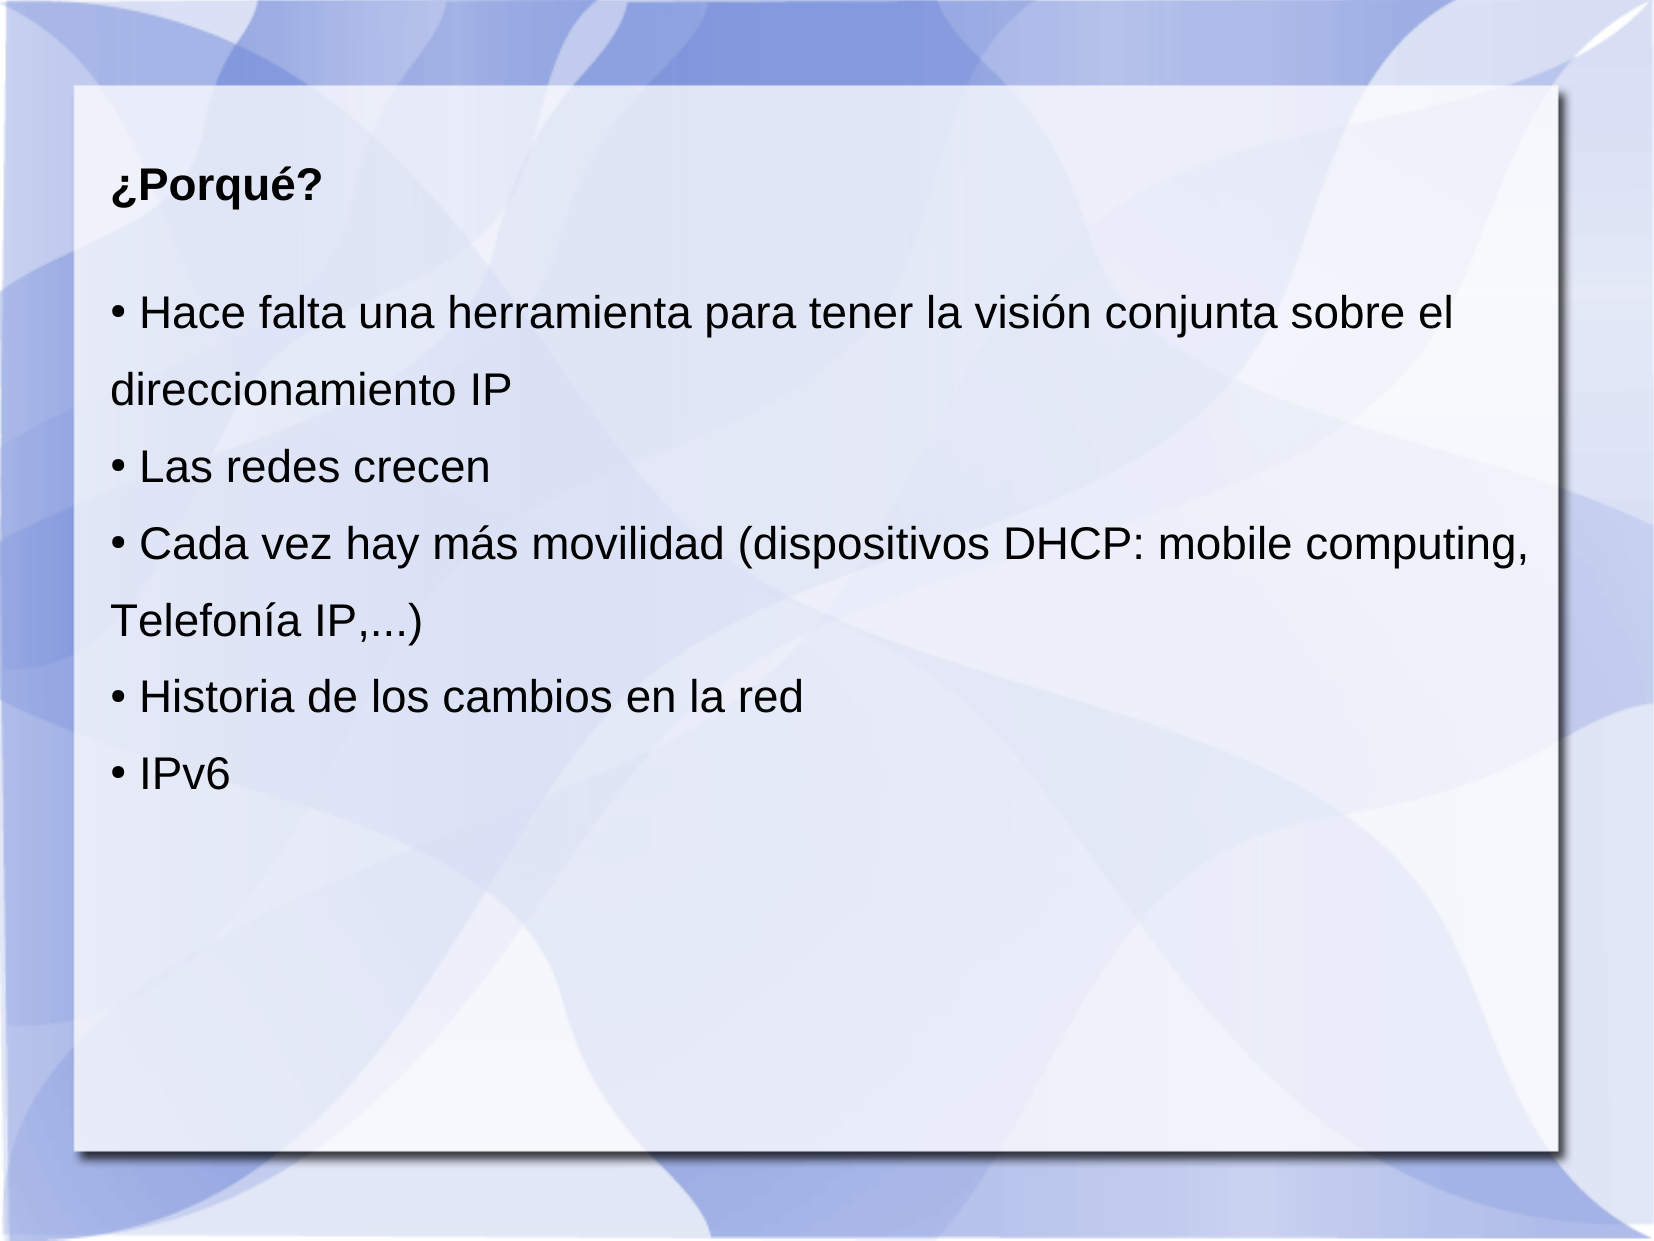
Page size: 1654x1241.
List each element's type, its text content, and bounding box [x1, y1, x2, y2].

picture [0, 0, 1654, 1241]
subtitle ¿Porqué? Hace falta una herramienta para tener la visión conjunta sobre el direccionamiento IP Las redes crecen Cada vez hay más movilidad (dispositivos DHCP: mobile computing, Telefonía IP,...) Historia de los cambios en la red IPv6 [110, 124, 1564, 1040]
